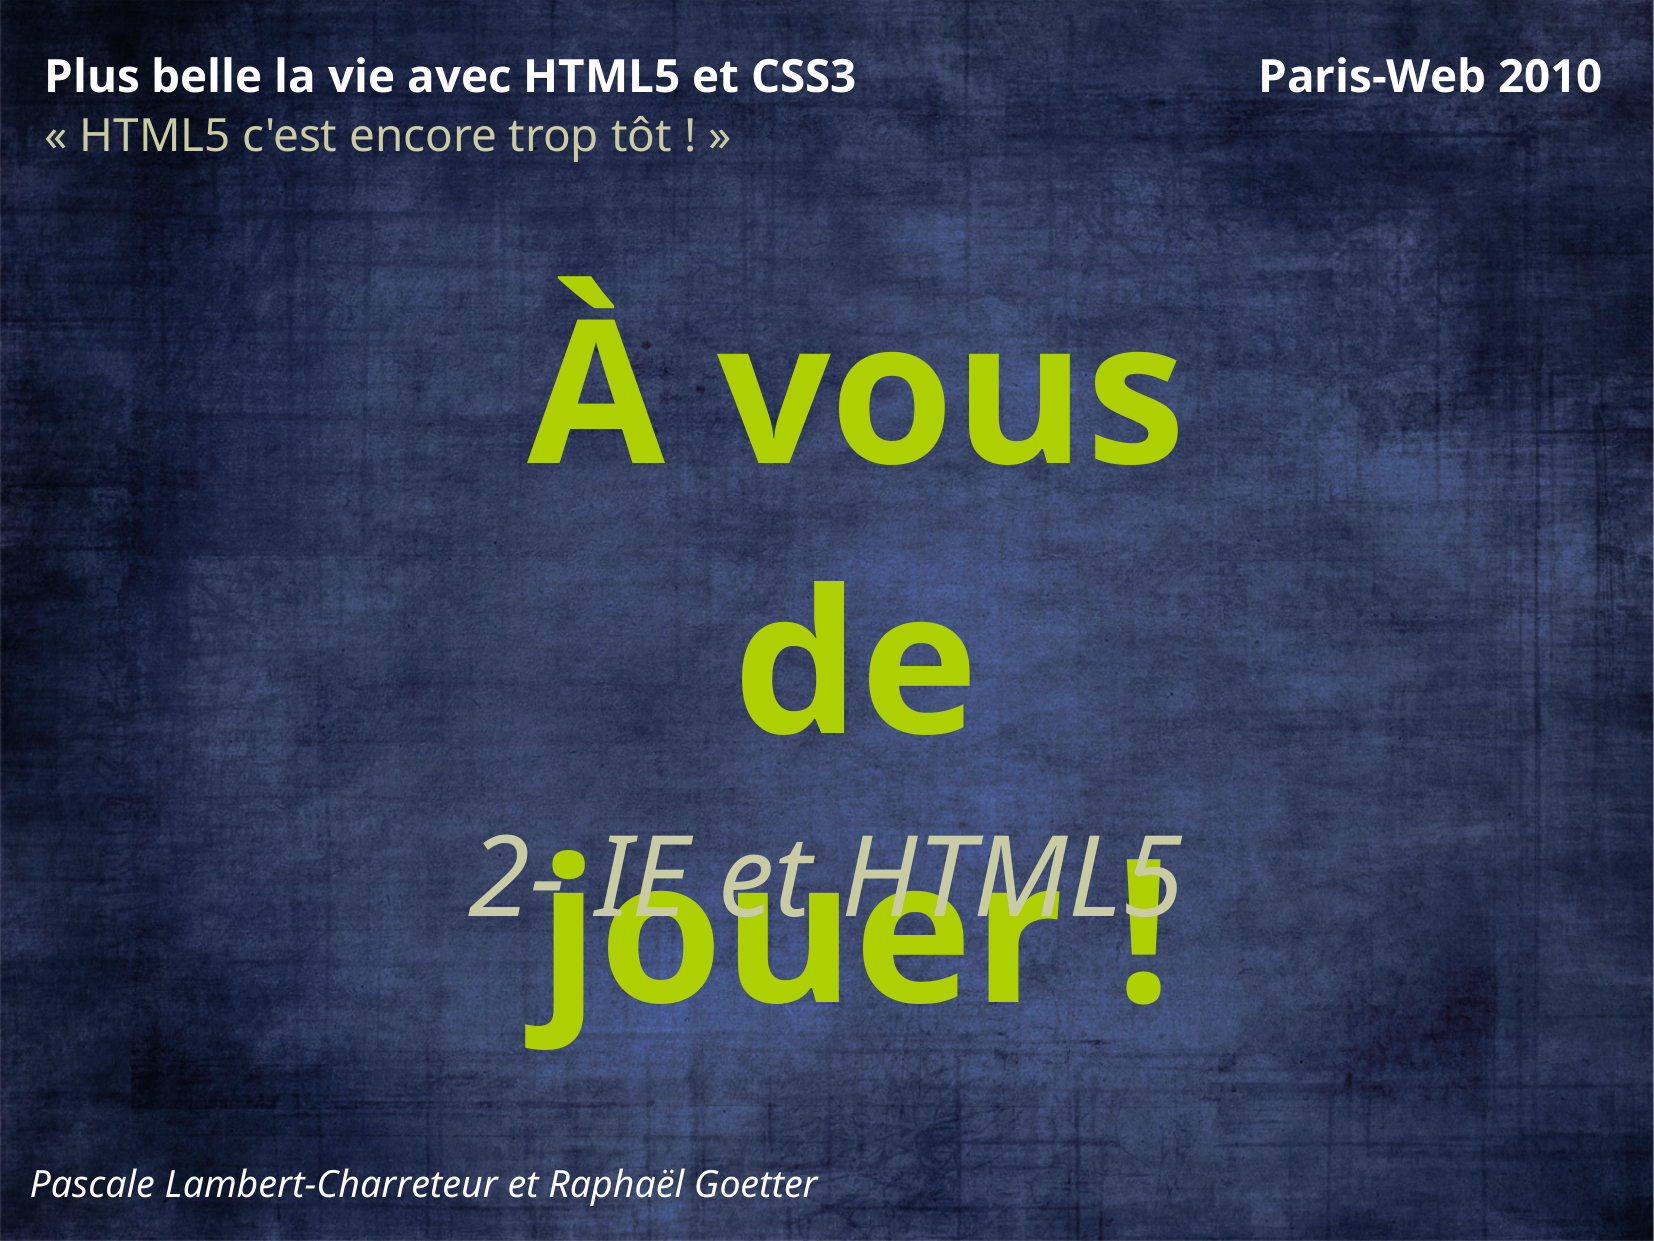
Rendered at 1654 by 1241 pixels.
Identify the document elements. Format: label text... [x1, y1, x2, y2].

picture [0, 0, 1654, 1241]
text_box À vous de jouer ! [383, 242, 1329, 709]
text_box 2- IE et HTML5 [354, 773, 1300, 916]
text_box « HTML5 c'est encore trop tôt ! » [29, 88, 1447, 156]
text_box Pascale Lambert-Charreteur et Raphaël Goetter [29, 1157, 1329, 1201]
text_box Plus belle la vie avec HTML5 et CSS3 [29, 29, 1063, 88]
